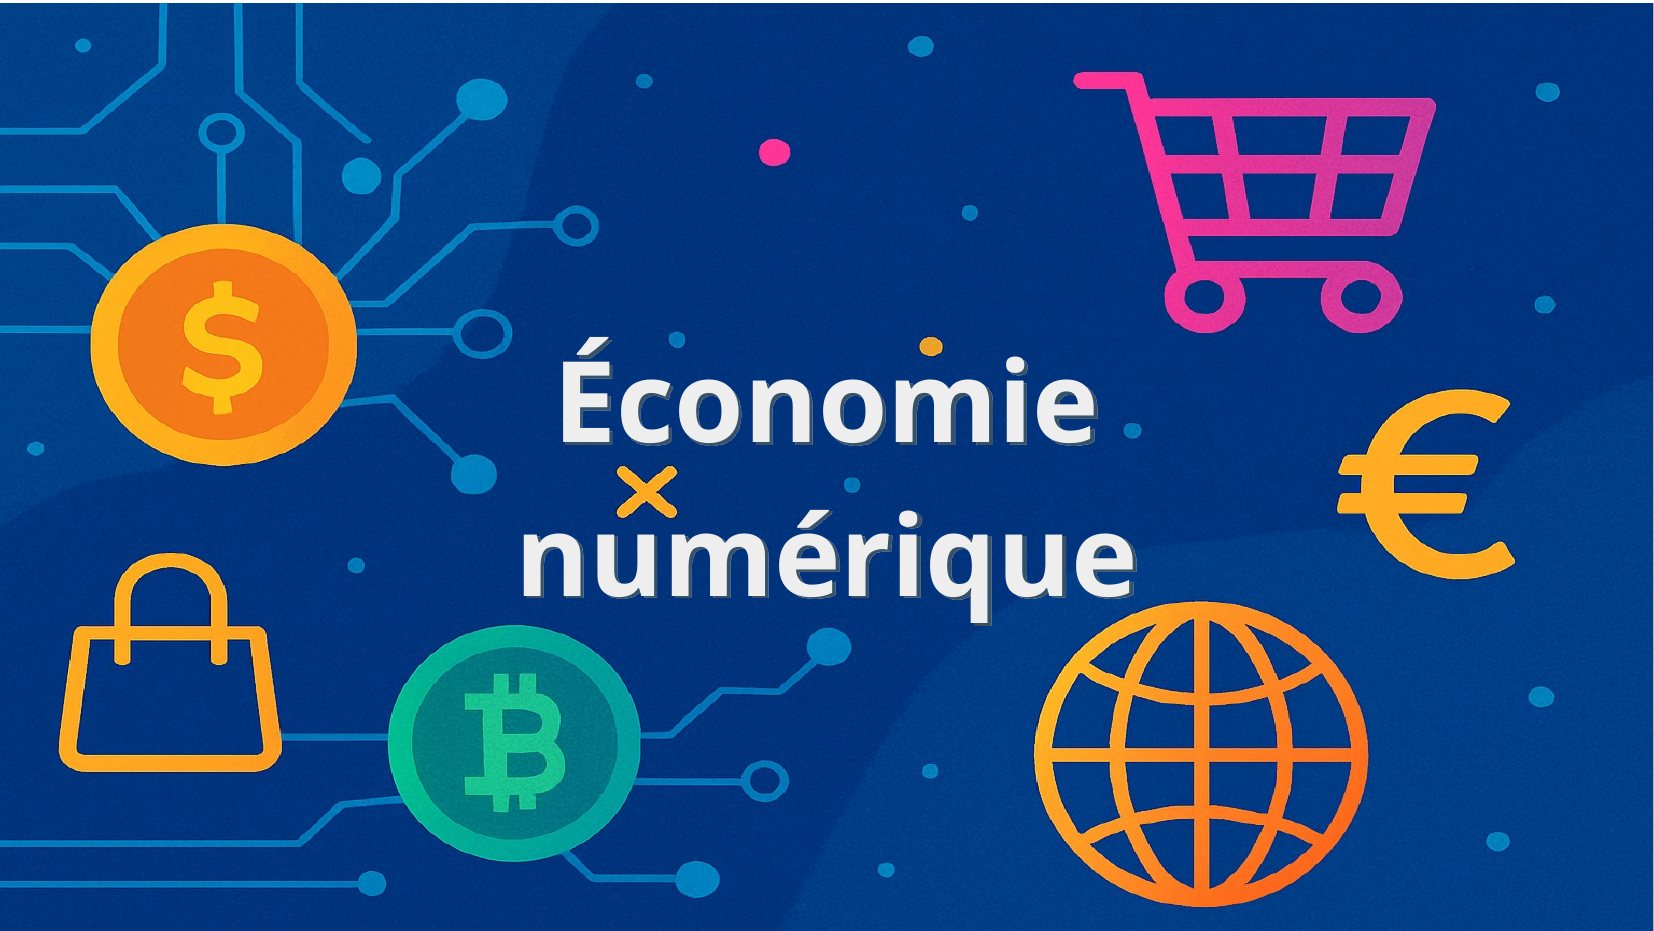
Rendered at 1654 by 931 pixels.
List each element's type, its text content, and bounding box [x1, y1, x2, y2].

text_box Économie numérique [497, 315, 1157, 806]
picture [0, 3, 159, 128]
picture [0, 3, 1654, 931]
